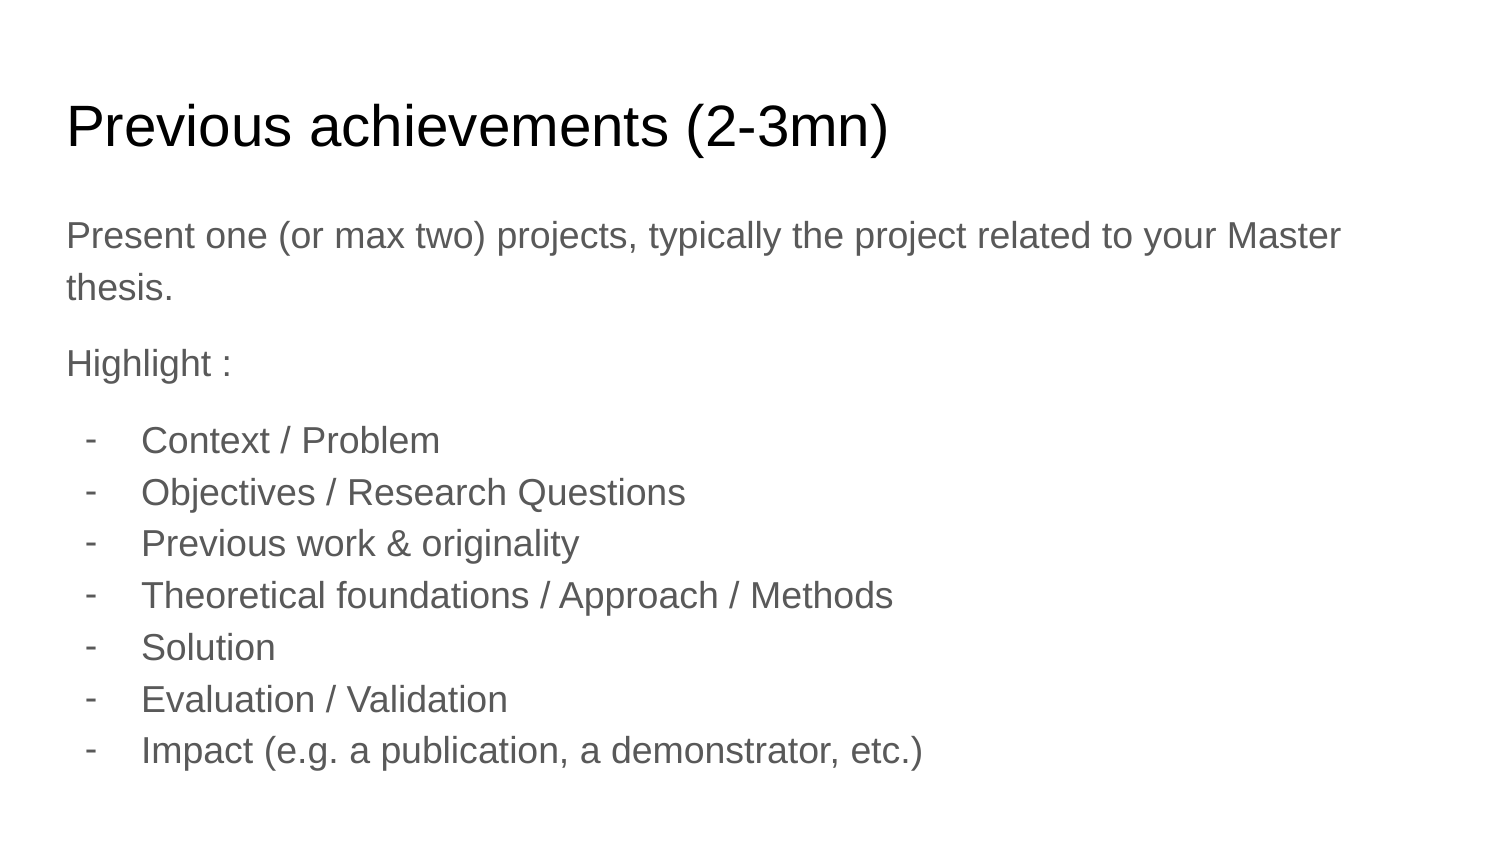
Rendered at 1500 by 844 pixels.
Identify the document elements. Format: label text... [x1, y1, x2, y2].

title Previous achievements (2-3mn) [51, 72, 1449, 167]
list Present one (or max two) projects, typically the project related to your Master thesis. Highlight : Context / Problem Objectives / Research Questions Previous work & originality Theoretical foundations / Approach / Methods Solution Evaluation / Validation Impact (e.g. a publication, a demonstrator, etc.) [51, 189, 1449, 750]
